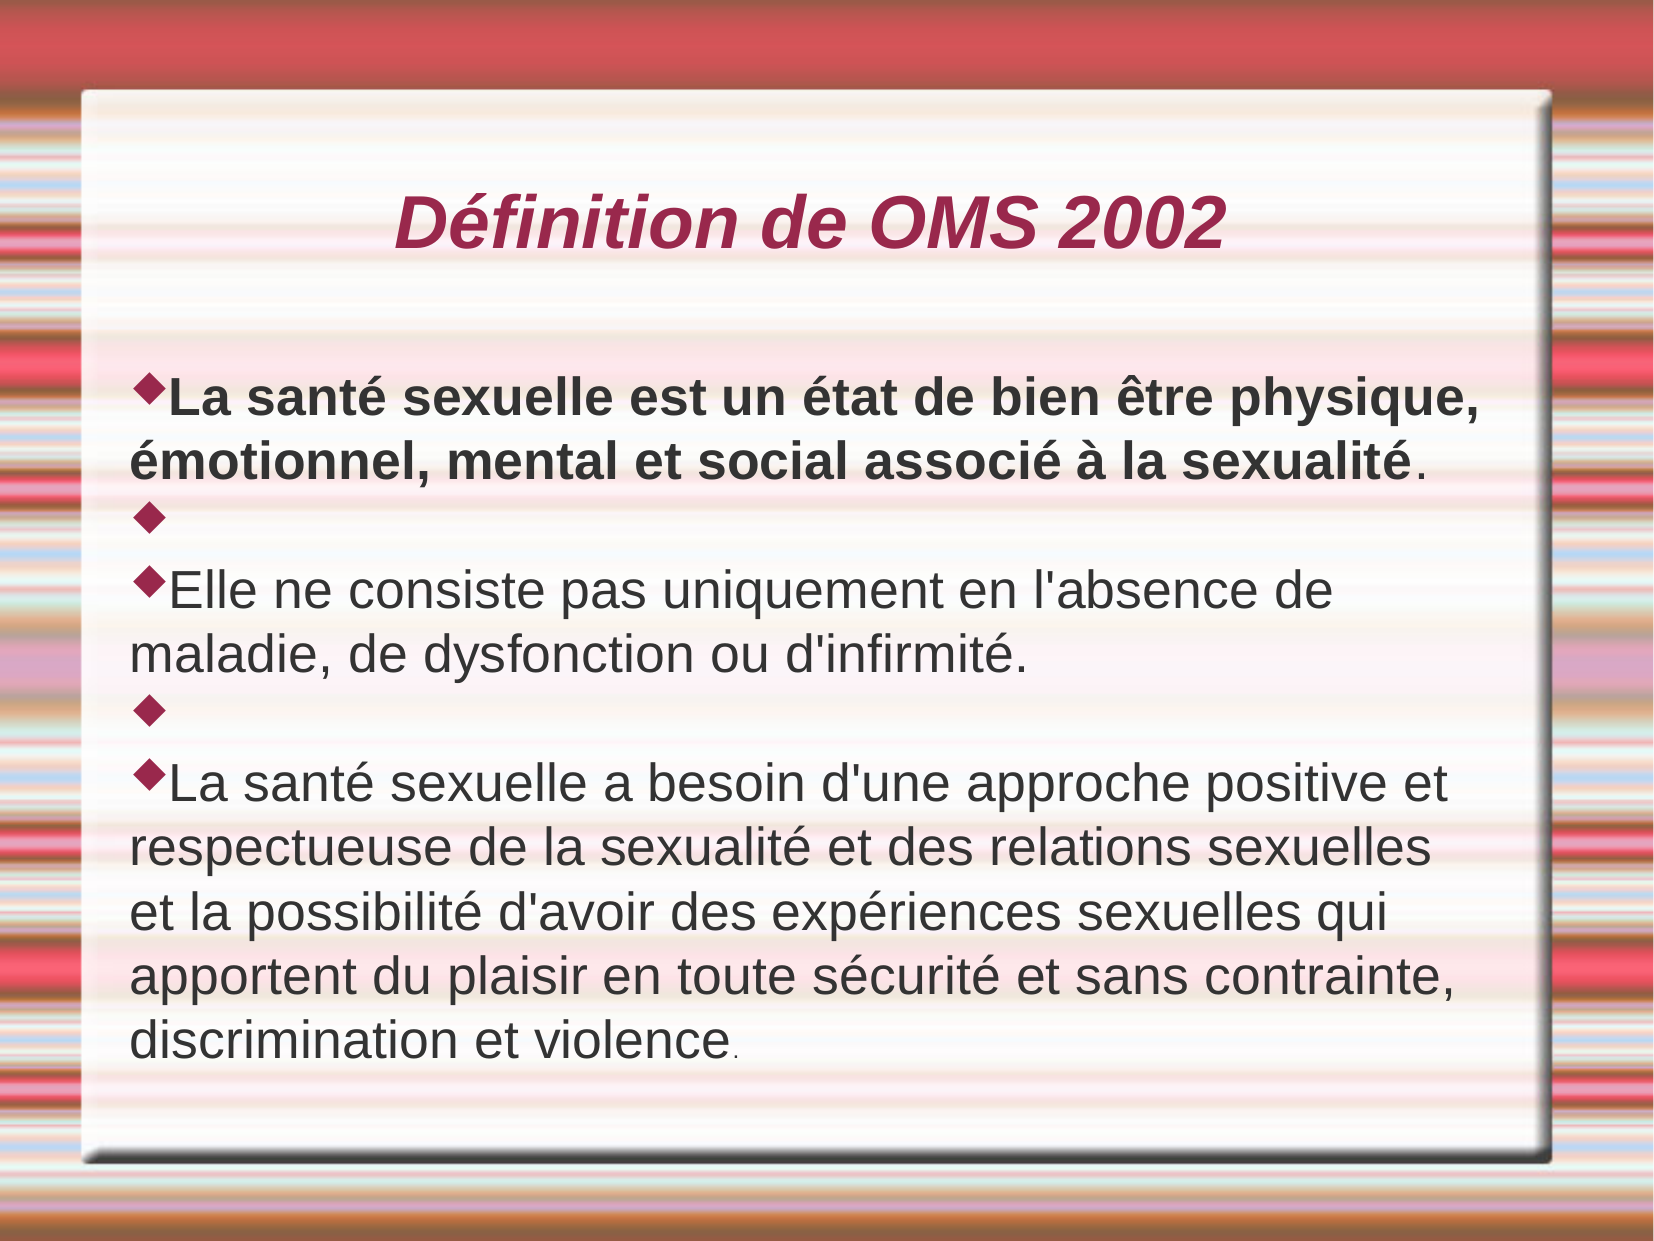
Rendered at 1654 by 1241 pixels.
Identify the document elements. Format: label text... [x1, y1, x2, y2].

title Définition de OMS 2002 [88, 114, 1534, 322]
list La santé sexuelle est un état de bien être physique, émotionnel, mental et social associé à la sexualité. Elle ne consiste pas uniquement en l'absence de maladie, de dysfonction ou d'infirmité. La santé sexuelle a besoin d'une approche positive et respectueuse de la sexualité et des relations sexuelles et la possibilité d'avoir des expériences sexuelles qui apportent du plaisir en toute sécurité et sans contrainte, discrimination et violence. [129, 361, 1489, 1139]
